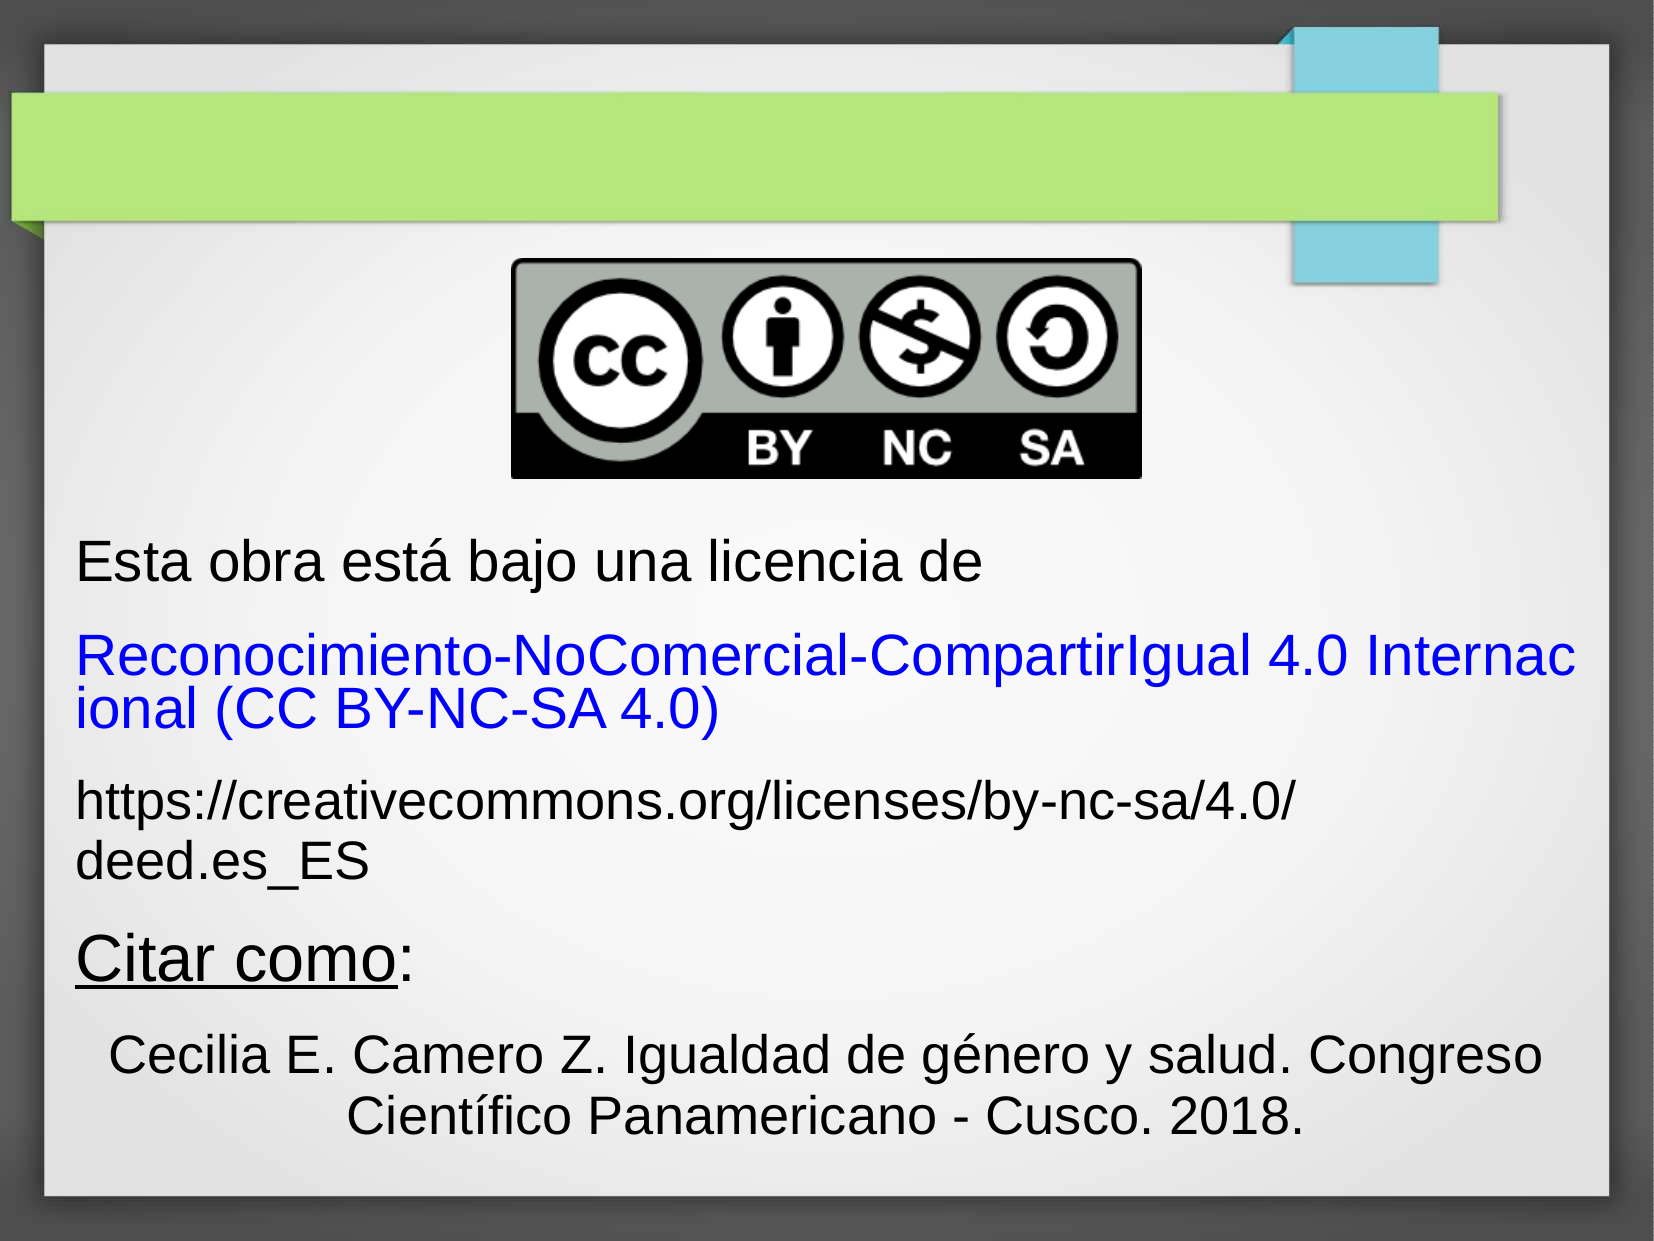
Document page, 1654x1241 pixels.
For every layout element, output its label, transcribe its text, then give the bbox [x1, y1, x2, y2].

picture [0, 0, 1654, 1241]
subtitle Esta obra está bajo una licencia de Reconocimiento-NoComercial-CompartirIgual 4.0 Internacional (CC BY-NC-SA 4.0) https://creativecommons.org/licenses/by-nc-sa/4.0/deed.es_ES Citar como: Cecilia E. Camero Z. Igualdad de género y salud. Congreso Científico Panamericano - Cusco. 2018. [75, 481, 1579, 1141]
